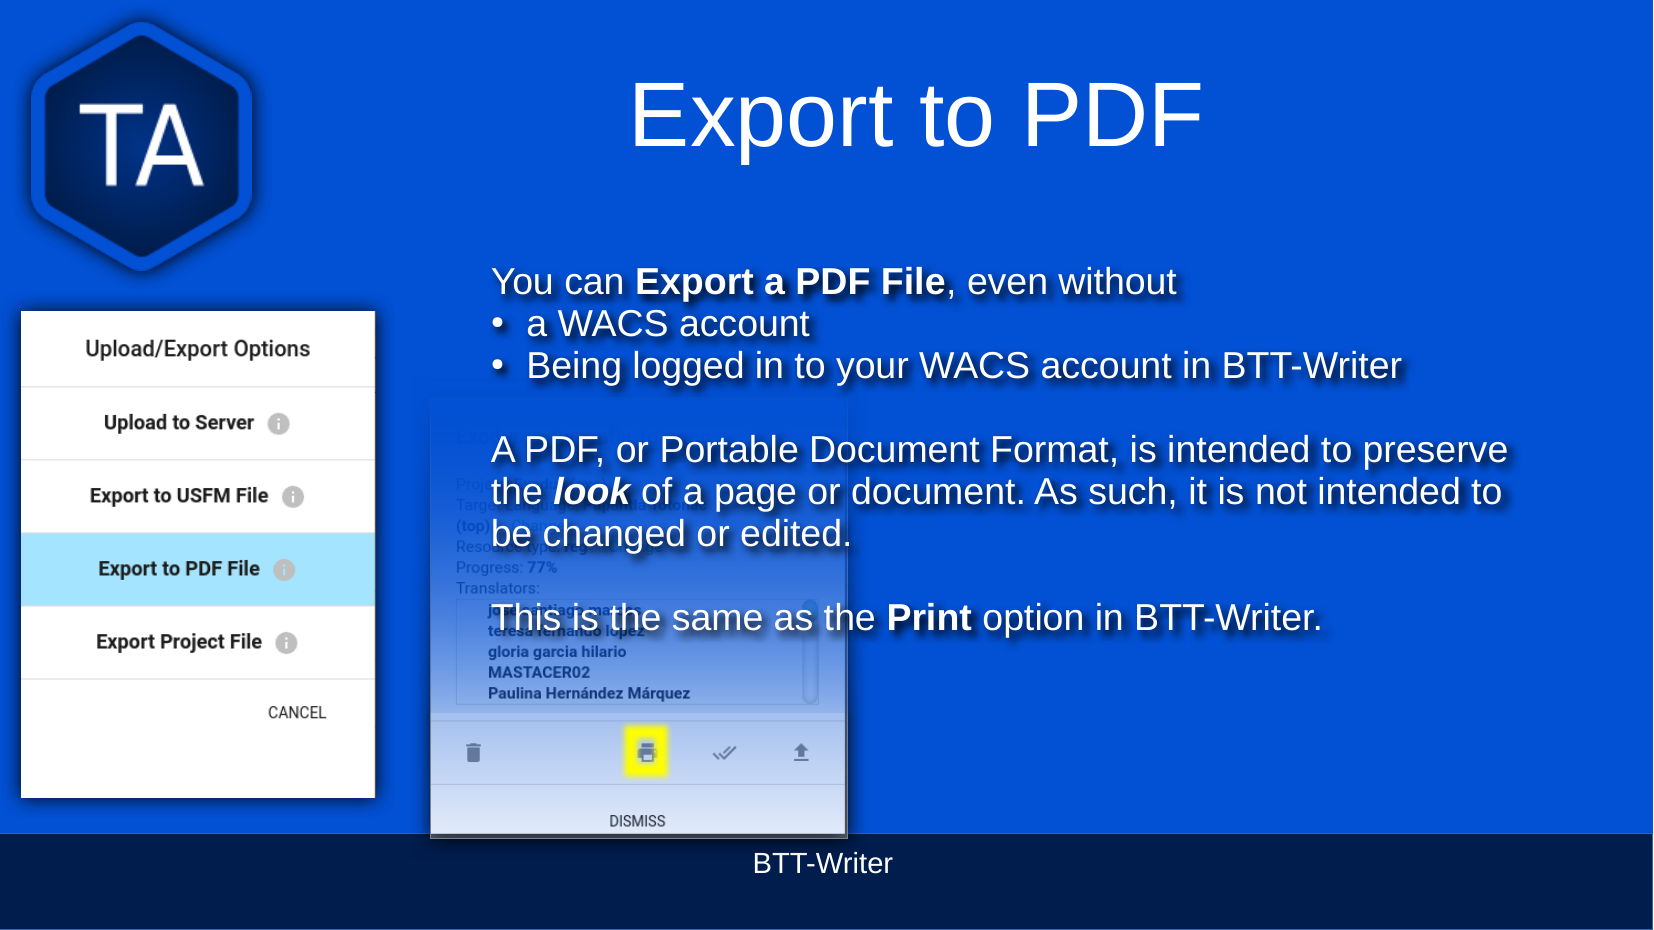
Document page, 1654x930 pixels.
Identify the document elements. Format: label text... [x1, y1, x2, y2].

text_box [407, 381, 928, 839]
picture [31, 22, 252, 271]
picture [21, 311, 376, 799]
text_box You can Export a PDF File, even without a WACS account Being logged in to your WACS account in BTT-Writer A PDF, or Portable Document Format, is intended to preserve the look of a page or document. As such, it is not intended to be changed or edited. This is the same as the Print option in BTT-Writer. [476, 253, 1553, 647]
title Export to PDF [263, 37, 1571, 193]
